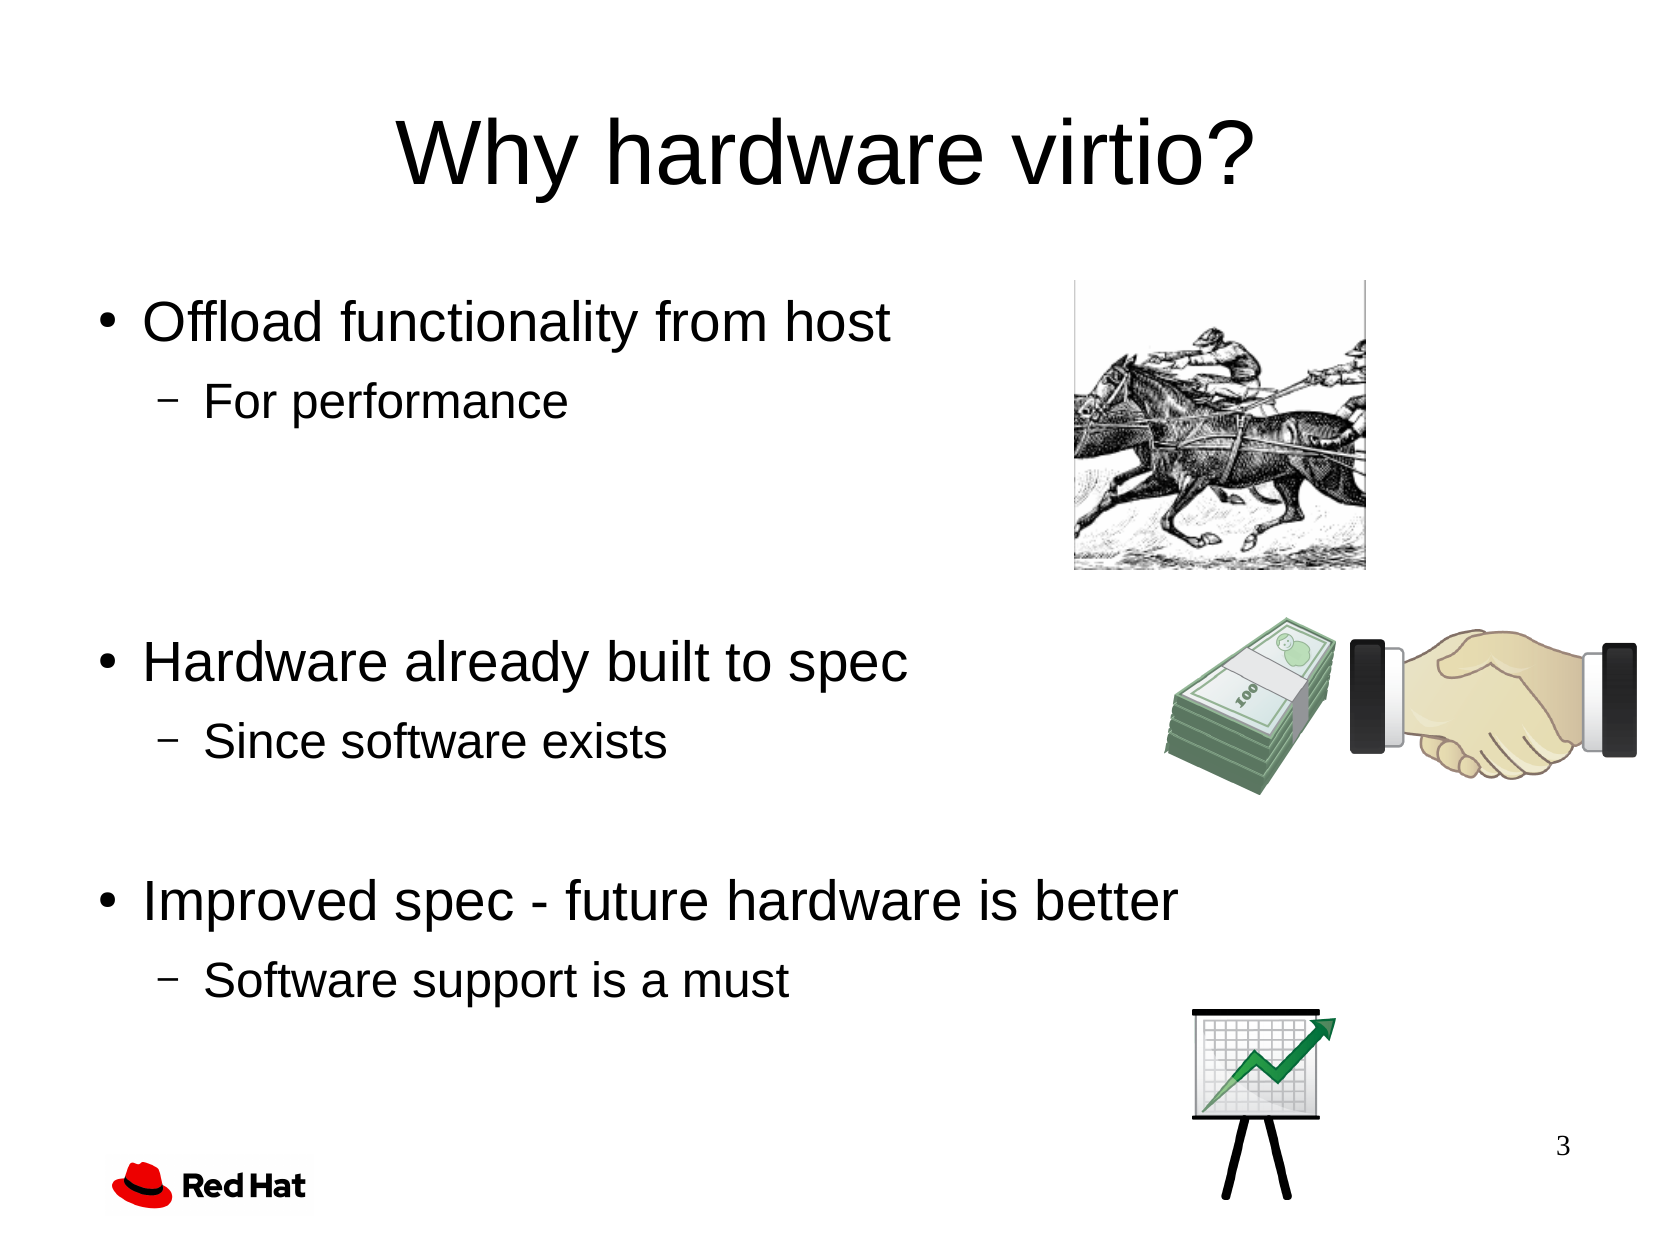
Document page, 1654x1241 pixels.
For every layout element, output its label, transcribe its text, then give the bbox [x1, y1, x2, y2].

picture [1074, 280, 1366, 571]
picture [1350, 629, 1637, 781]
picture [1164, 617, 1336, 796]
picture [105, 1154, 314, 1216]
list Offload functionality from host For performance Hardware already built to spec Since software exists Improved spec - future hardware is better Software support is a must [82, 290, 1571, 1010]
title Why hardware virtio? [82, 49, 1571, 257]
picture [1192, 1009, 1336, 1201]
